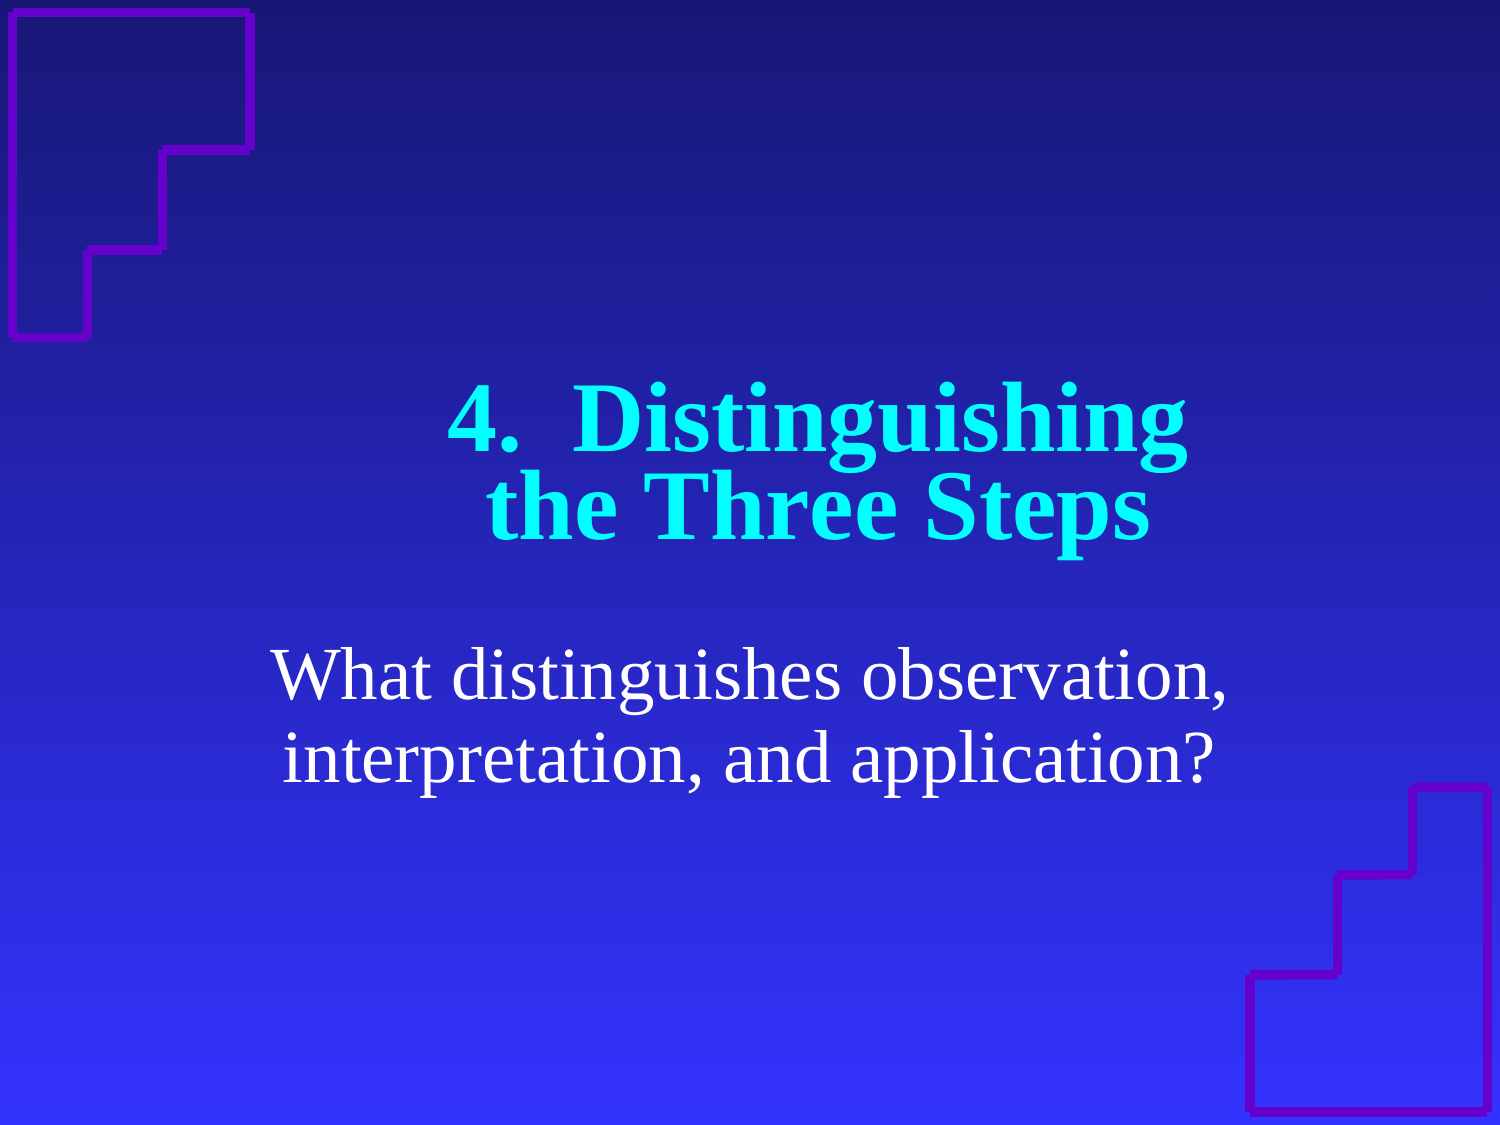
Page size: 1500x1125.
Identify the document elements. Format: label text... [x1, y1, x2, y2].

subtitle What distinguishes observation, interpretation, and application? [174, 624, 1326, 838]
title 4. Distinguishing the Three Steps [174, 361, 1463, 576]
